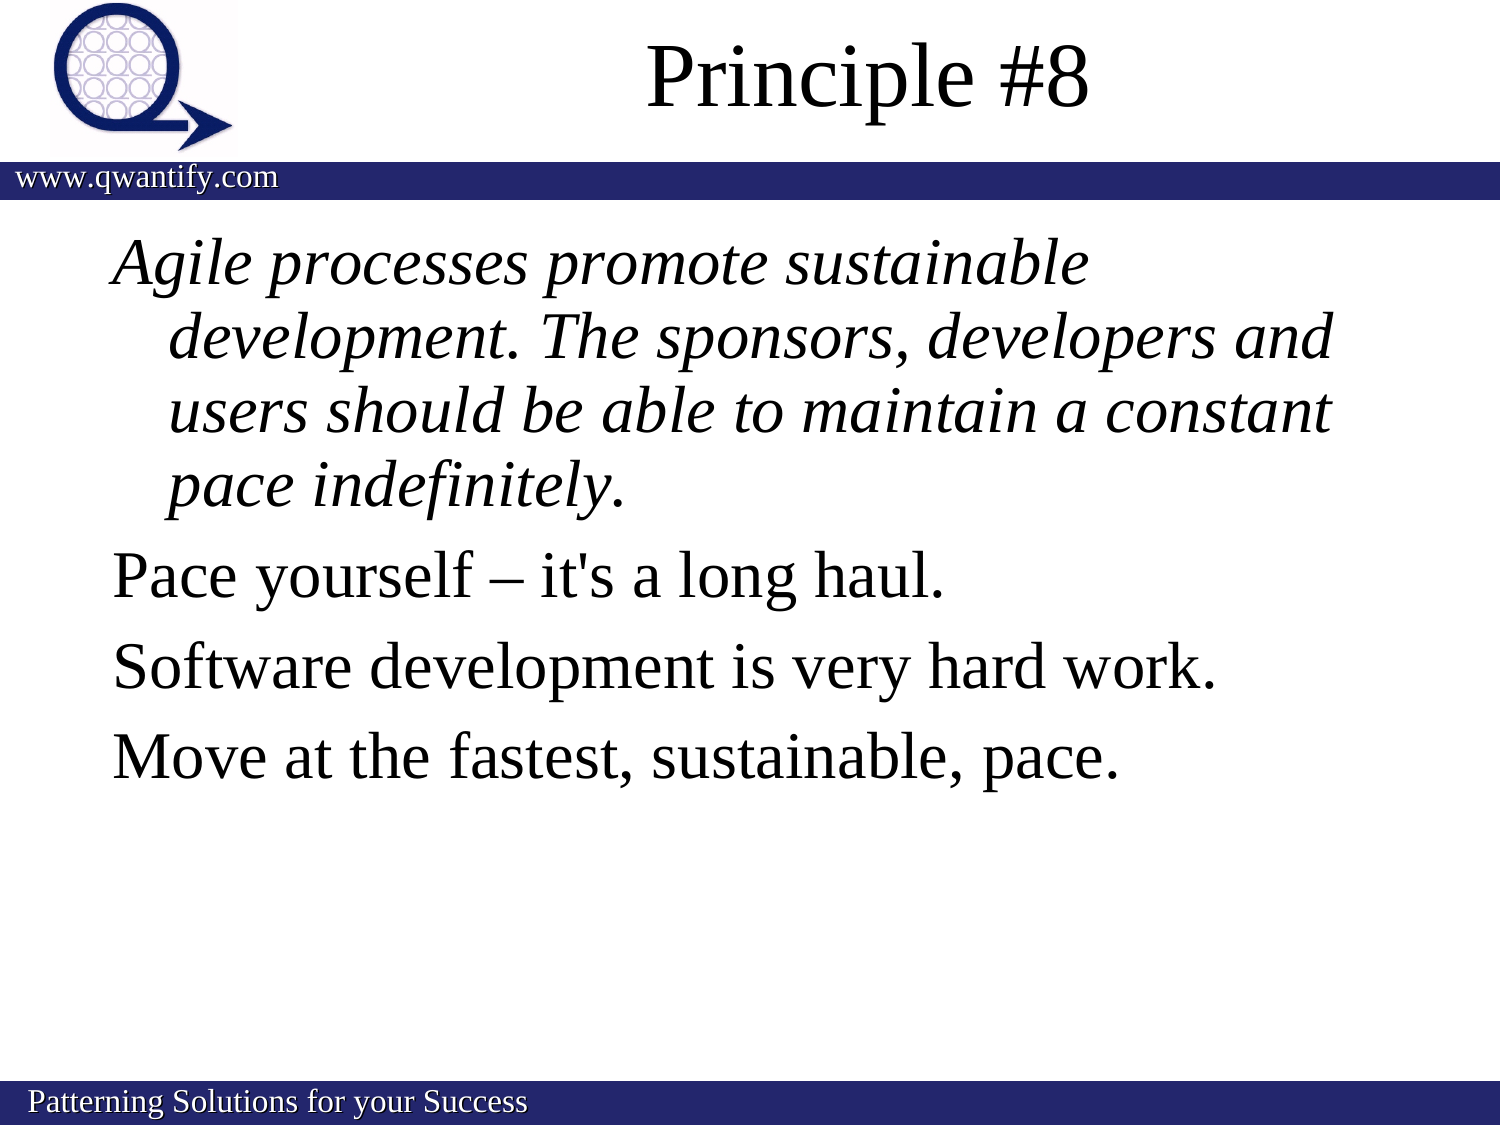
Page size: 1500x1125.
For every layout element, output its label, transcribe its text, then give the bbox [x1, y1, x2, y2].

picture [50, 0, 238, 157]
list Agile processes promote sustainable development. The sponsors, developers and users should be able to maintain a constant pace indefinitely. Pace yourself – it's a long haul. Software development is very hard work. Move at the fastest, sustainable, pace. [112, 224, 1388, 1076]
picture [0, 162, 1500, 200]
title Principle #8 [287, 0, 1450, 193]
picture [0, 1081, 1500, 1125]
